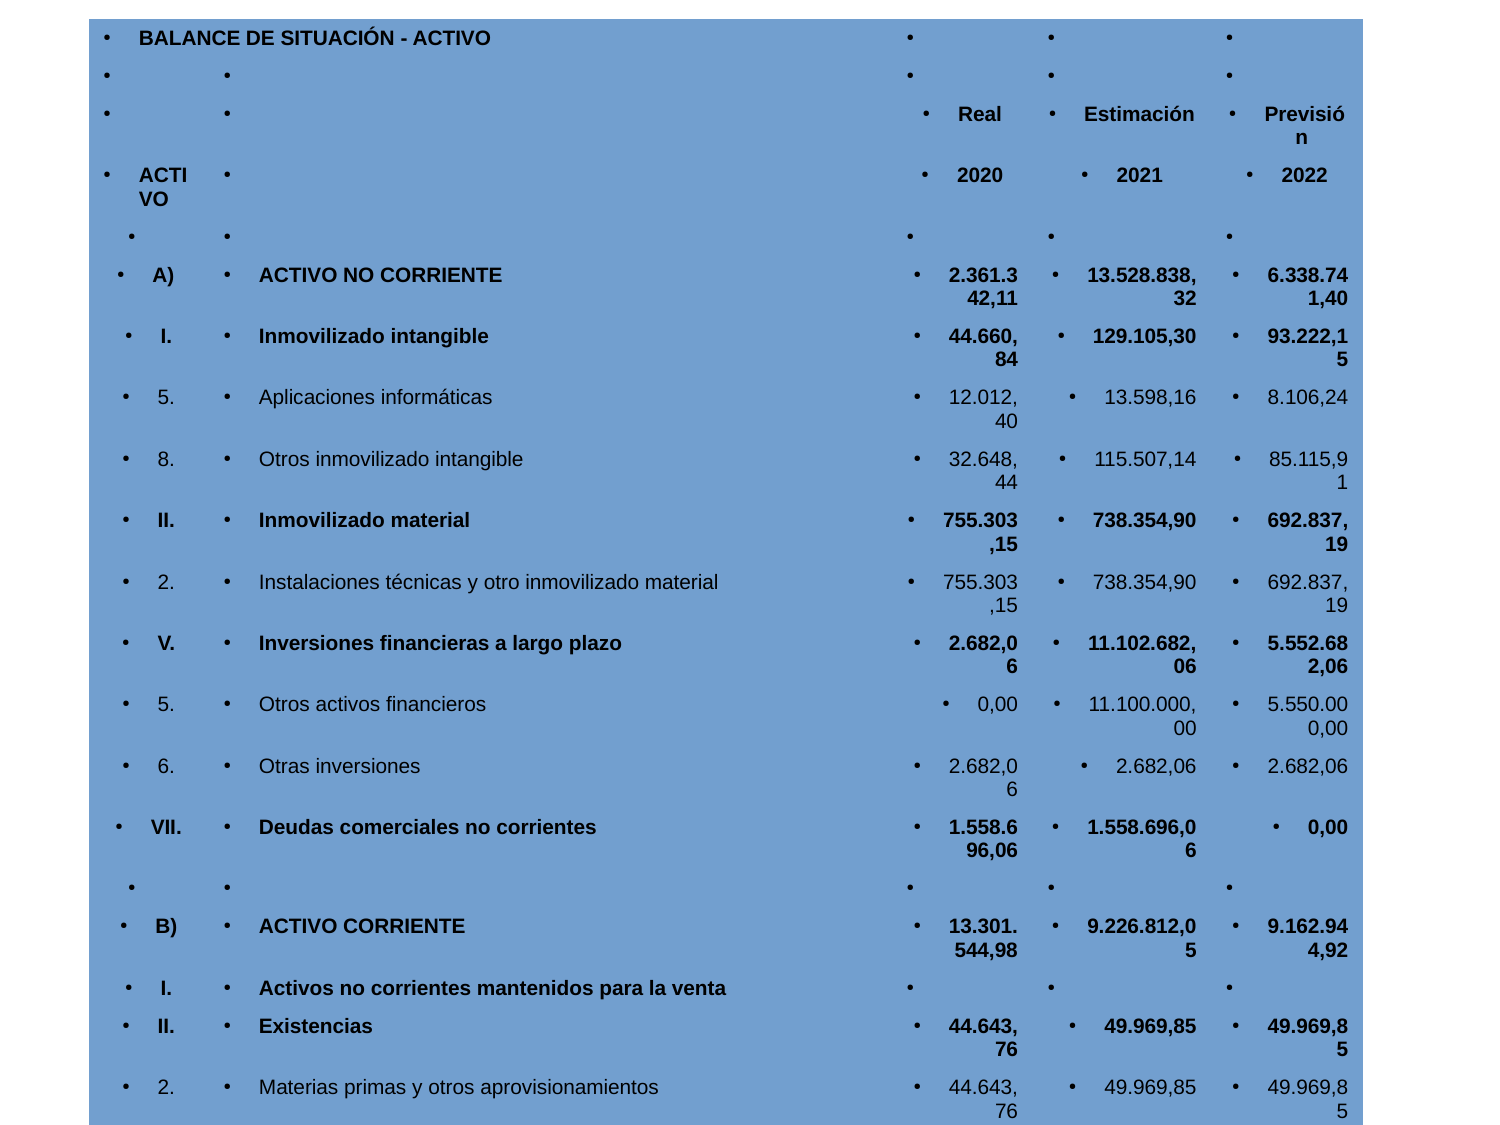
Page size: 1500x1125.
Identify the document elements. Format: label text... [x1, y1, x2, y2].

table_cell [209, 157, 892, 218]
table_cell ACTIVO CORRIENTE [209, 908, 892, 969]
table_cell 738.354,90 [1033, 502, 1211, 563]
table_cell I. [89, 969, 209, 1007]
table_cell A) [89, 256, 209, 317]
table_cell Otros activos financieros [209, 686, 892, 747]
table_cell Existencias [209, 1007, 892, 1069]
table_cell [1033, 57, 1211, 95]
table_header [1033, 19, 1211, 57]
table_cell Deudas comerciales no corrientes [209, 808, 892, 870]
table_cell 129.105,30 [1033, 317, 1211, 379]
table_cell 5. [89, 379, 209, 440]
table_cell [892, 57, 1033, 95]
table_cell 5.552.682,06 [1211, 624, 1363, 686]
table_cell 2. [89, 1069, 209, 1125]
table_cell 1.558.696,06 [1033, 808, 1211, 870]
table_cell 49.969,85 [1211, 1069, 1363, 1125]
table_cell [1033, 218, 1211, 256]
table_cell 738.354,90 [1033, 563, 1211, 624]
table_cell Otros inmovilizado intangible [209, 440, 892, 502]
table_cell [89, 95, 209, 157]
table_cell Real [892, 95, 1033, 157]
table_cell 2022 [1211, 157, 1363, 218]
table_cell 13.301.544,98 [892, 908, 1033, 969]
table_cell 692.837,19 [1211, 502, 1363, 563]
table_cell 49.969,85 [1033, 1069, 1211, 1125]
table_cell 2.682,06 [1033, 747, 1211, 808]
table_cell Inversiones financieras a largo plazo [209, 624, 892, 686]
table_cell [1033, 870, 1211, 908]
table_cell 2.682,06 [1211, 747, 1363, 808]
table_cell 93.222,15 [1211, 317, 1363, 379]
table_cell 44.643,76 [892, 1069, 1033, 1125]
table_cell I. [89, 317, 209, 379]
table_cell [209, 218, 892, 256]
table_cell 8.106,24 [1211, 379, 1363, 440]
table_cell ACTIVO [89, 157, 209, 218]
table_cell 85.115,91 [1211, 440, 1363, 502]
table_cell Inmovilizado material [209, 502, 892, 563]
table_cell 5. [89, 686, 209, 747]
table_cell 44.660,84 [892, 317, 1033, 379]
table_cell [1211, 969, 1363, 1007]
table_cell Activos no corrientes mantenidos para la venta [209, 969, 892, 1007]
table_cell 692.837,19 [1211, 563, 1363, 624]
table_cell 0,00 [892, 686, 1033, 747]
table_cell 49.969,85 [1033, 1007, 1211, 1069]
table_cell [1211, 218, 1363, 256]
table_cell [892, 218, 1033, 256]
table_cell 1.558.696,06 [892, 808, 1033, 870]
table_cell 5.550.000,00 [1211, 686, 1363, 747]
table_cell V. [89, 624, 209, 686]
table_cell 2020 [892, 157, 1033, 218]
table_cell Inmovilizado intangible [209, 317, 892, 379]
table_cell 755.303,15 [892, 502, 1033, 563]
table_cell 6. [89, 747, 209, 808]
table_cell 2021 [1033, 157, 1211, 218]
table_cell Otras inversiones [209, 747, 892, 808]
table_cell 13.528.838,32 [1033, 256, 1211, 317]
table_cell Estimación [1033, 95, 1211, 157]
table_cell Instalaciones técnicas y otro inmovilizado material [209, 563, 892, 624]
table_cell 6.338.741,40 [1211, 256, 1363, 317]
table_cell ACTIVO NO CORRIENTE [209, 256, 892, 317]
table_cell 2.361.342,11 [892, 256, 1033, 317]
table_cell II. [89, 1007, 209, 1069]
table_cell [1211, 870, 1363, 908]
table_header BALANCE DE SITUACIÓN - ACTIVO [89, 19, 892, 57]
table_cell 115.507,14 [1033, 440, 1211, 502]
table_cell [89, 57, 209, 95]
table_cell 2.682,06 [892, 624, 1033, 686]
table_cell [209, 870, 892, 908]
table_cell [209, 95, 892, 157]
table_cell 2.682,06 [892, 747, 1033, 808]
table_cell [89, 870, 209, 908]
table_cell 49.969,85 [1211, 1007, 1363, 1069]
table_header [1211, 19, 1363, 57]
table_cell [1033, 969, 1211, 1007]
table_header [892, 19, 1033, 57]
table_cell 9.162.944,92 [1211, 908, 1363, 969]
table_cell 8. [89, 440, 209, 502]
table_cell [1211, 57, 1363, 95]
table_cell 9.226.812,05 [1033, 908, 1211, 969]
table_cell Materias primas y otros aprovisionamientos [209, 1069, 892, 1125]
table_cell [892, 870, 1033, 908]
table_cell 2. [89, 563, 209, 624]
table_cell 12.012,40 [892, 379, 1033, 440]
table_cell VII. [89, 808, 209, 870]
table_cell [209, 57, 892, 95]
table_cell B) [89, 908, 209, 969]
table_cell Aplicaciones informáticas [209, 379, 892, 440]
table_cell II. [89, 502, 209, 563]
table_cell 11.102.682,06 [1033, 624, 1211, 686]
table_cell [892, 969, 1033, 1007]
table_cell 44.643,76 [892, 1007, 1033, 1069]
table_cell 755.303,15 [892, 563, 1033, 624]
table_cell 32.648,44 [892, 440, 1033, 502]
table_cell Previsión [1211, 95, 1363, 157]
table_cell 11.100.000,00 [1033, 686, 1211, 747]
table_cell 0,00 [1211, 808, 1363, 870]
table_cell 13.598,16 [1033, 379, 1211, 440]
table_cell [89, 218, 209, 256]
